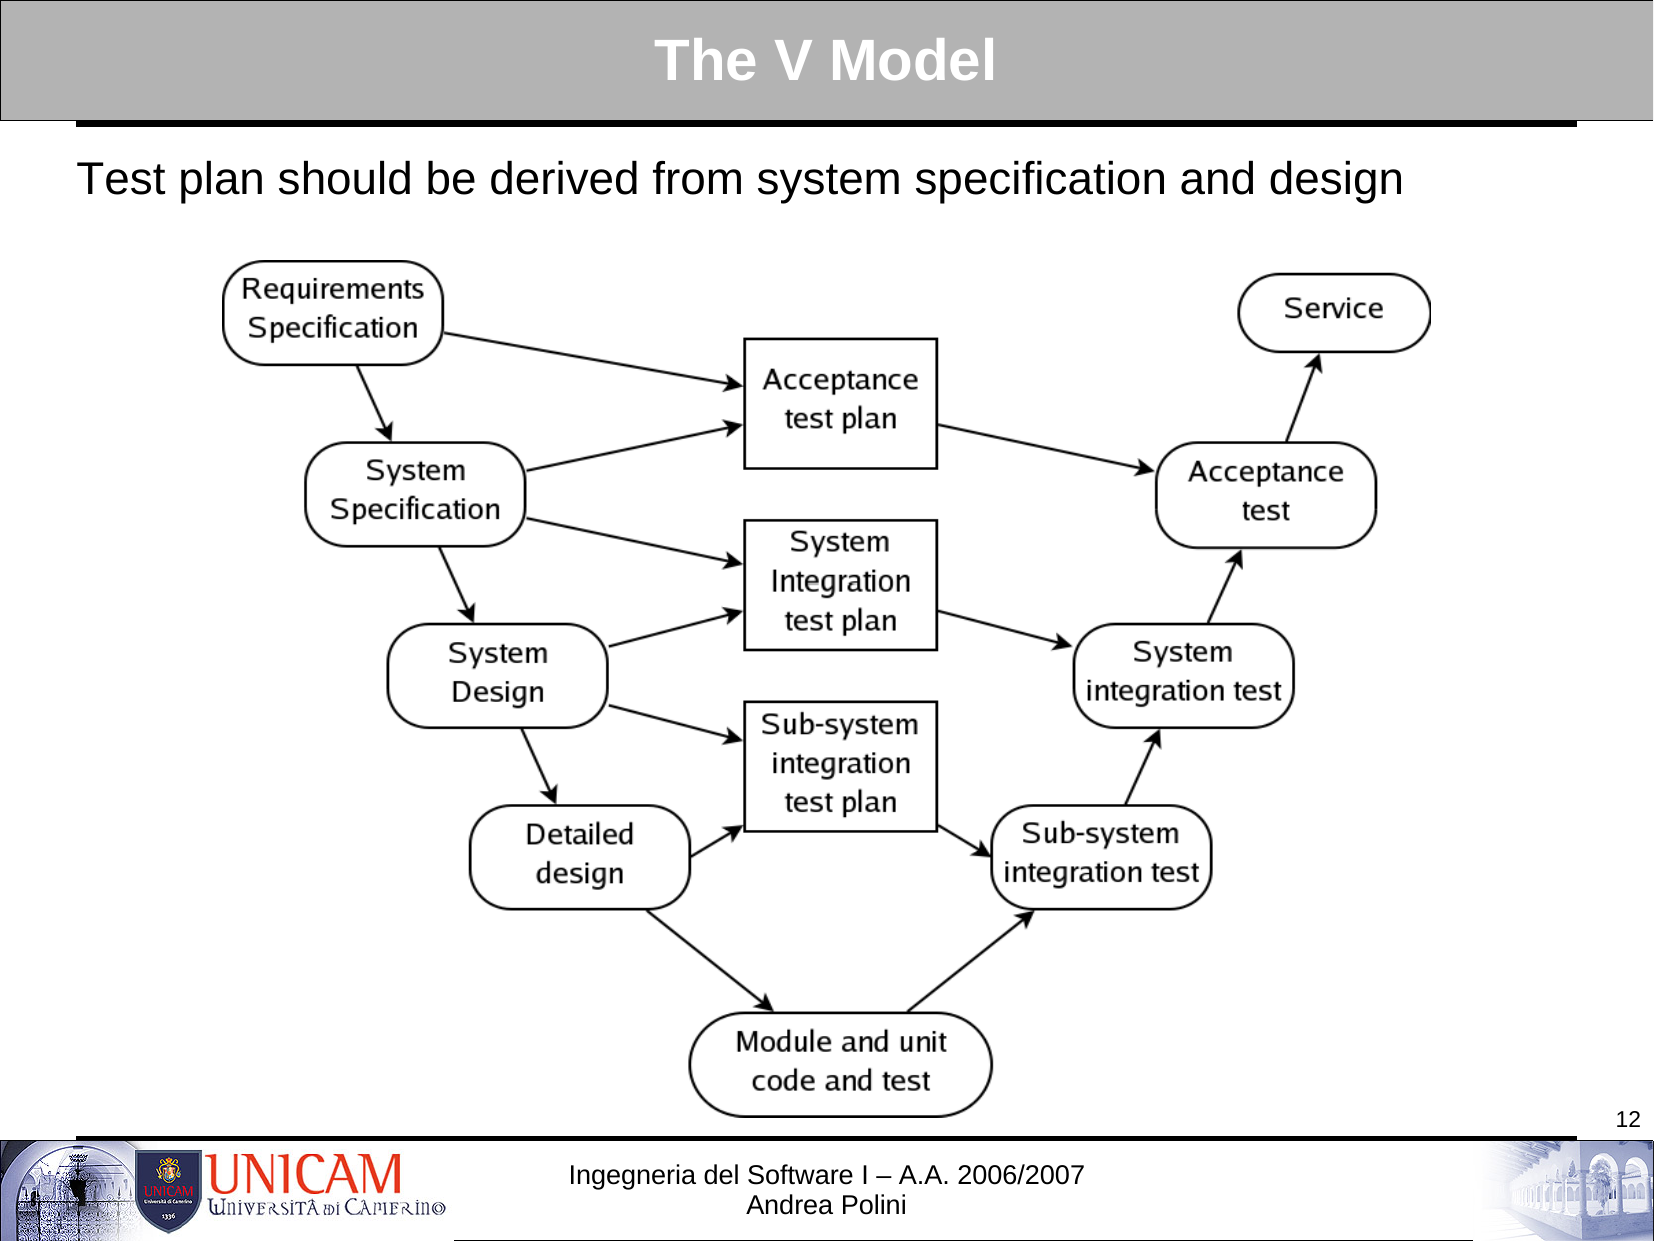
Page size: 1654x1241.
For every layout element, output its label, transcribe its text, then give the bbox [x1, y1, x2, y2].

title The V Model [0, 0, 1653, 121]
picture [1473, 1141, 1654, 1241]
picture [222, 671, 1431, 1118]
picture [0, 1141, 454, 1241]
list Test plan should be derived from system specification and design [76, 152, 1577, 671]
